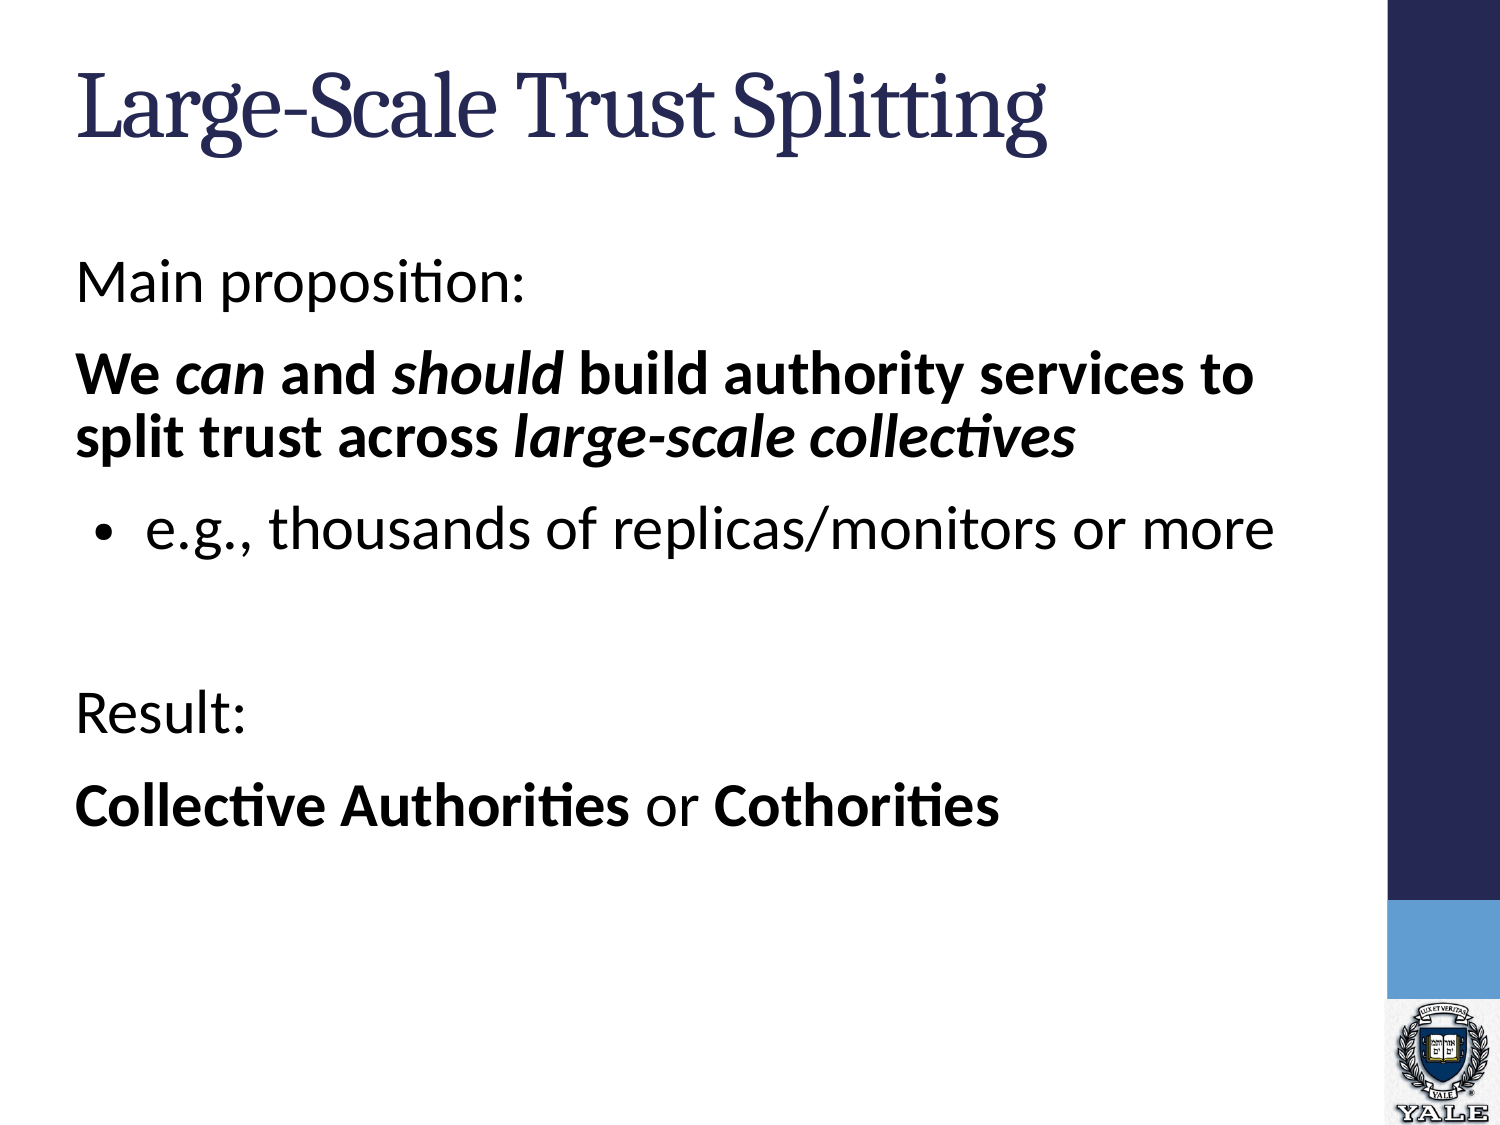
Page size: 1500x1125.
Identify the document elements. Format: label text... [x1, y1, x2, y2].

list Main proposition: We can and should build authority services to split trust across large-scale collectives e.g., thousands of replicas/monitors or more Result: Collective Authorities or Cothorities [75, 254, 1325, 1063]
picture [1384, 999, 1500, 1125]
title Large-Scale Trust Splitting [75, 12, 1325, 200]
